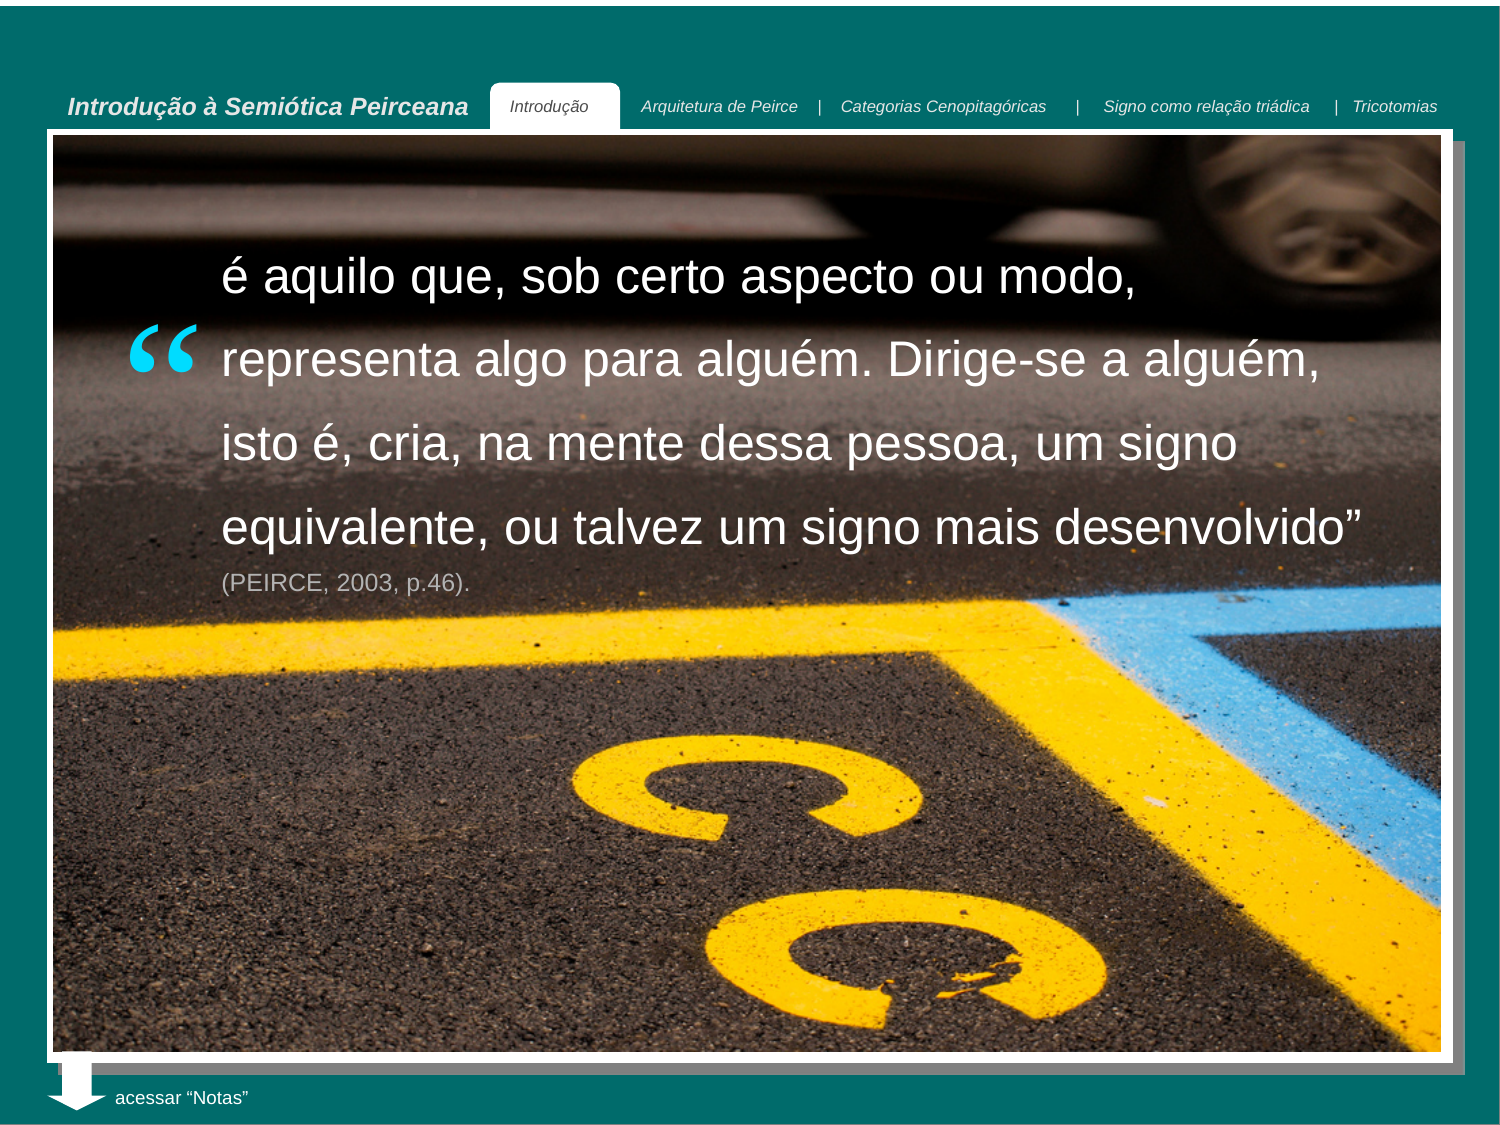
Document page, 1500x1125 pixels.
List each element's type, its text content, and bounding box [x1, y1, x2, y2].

text_box é aquilo que, sob certo aspecto ou modo, representa algo para alguém. Dirige-se a alguém, isto é, cria, na mente dessa pessoa, um signo equivalente, ou talvez um signo mais desenvolvido” (PEIRCE, 2003, p.46). [206, 212, 1394, 577]
text_box acessar “Notas” [100, 1080, 278, 1116]
text_box [47, 1051, 107, 1111]
picture [53, 135, 1441, 1052]
text_box “ [106, 171, 237, 433]
